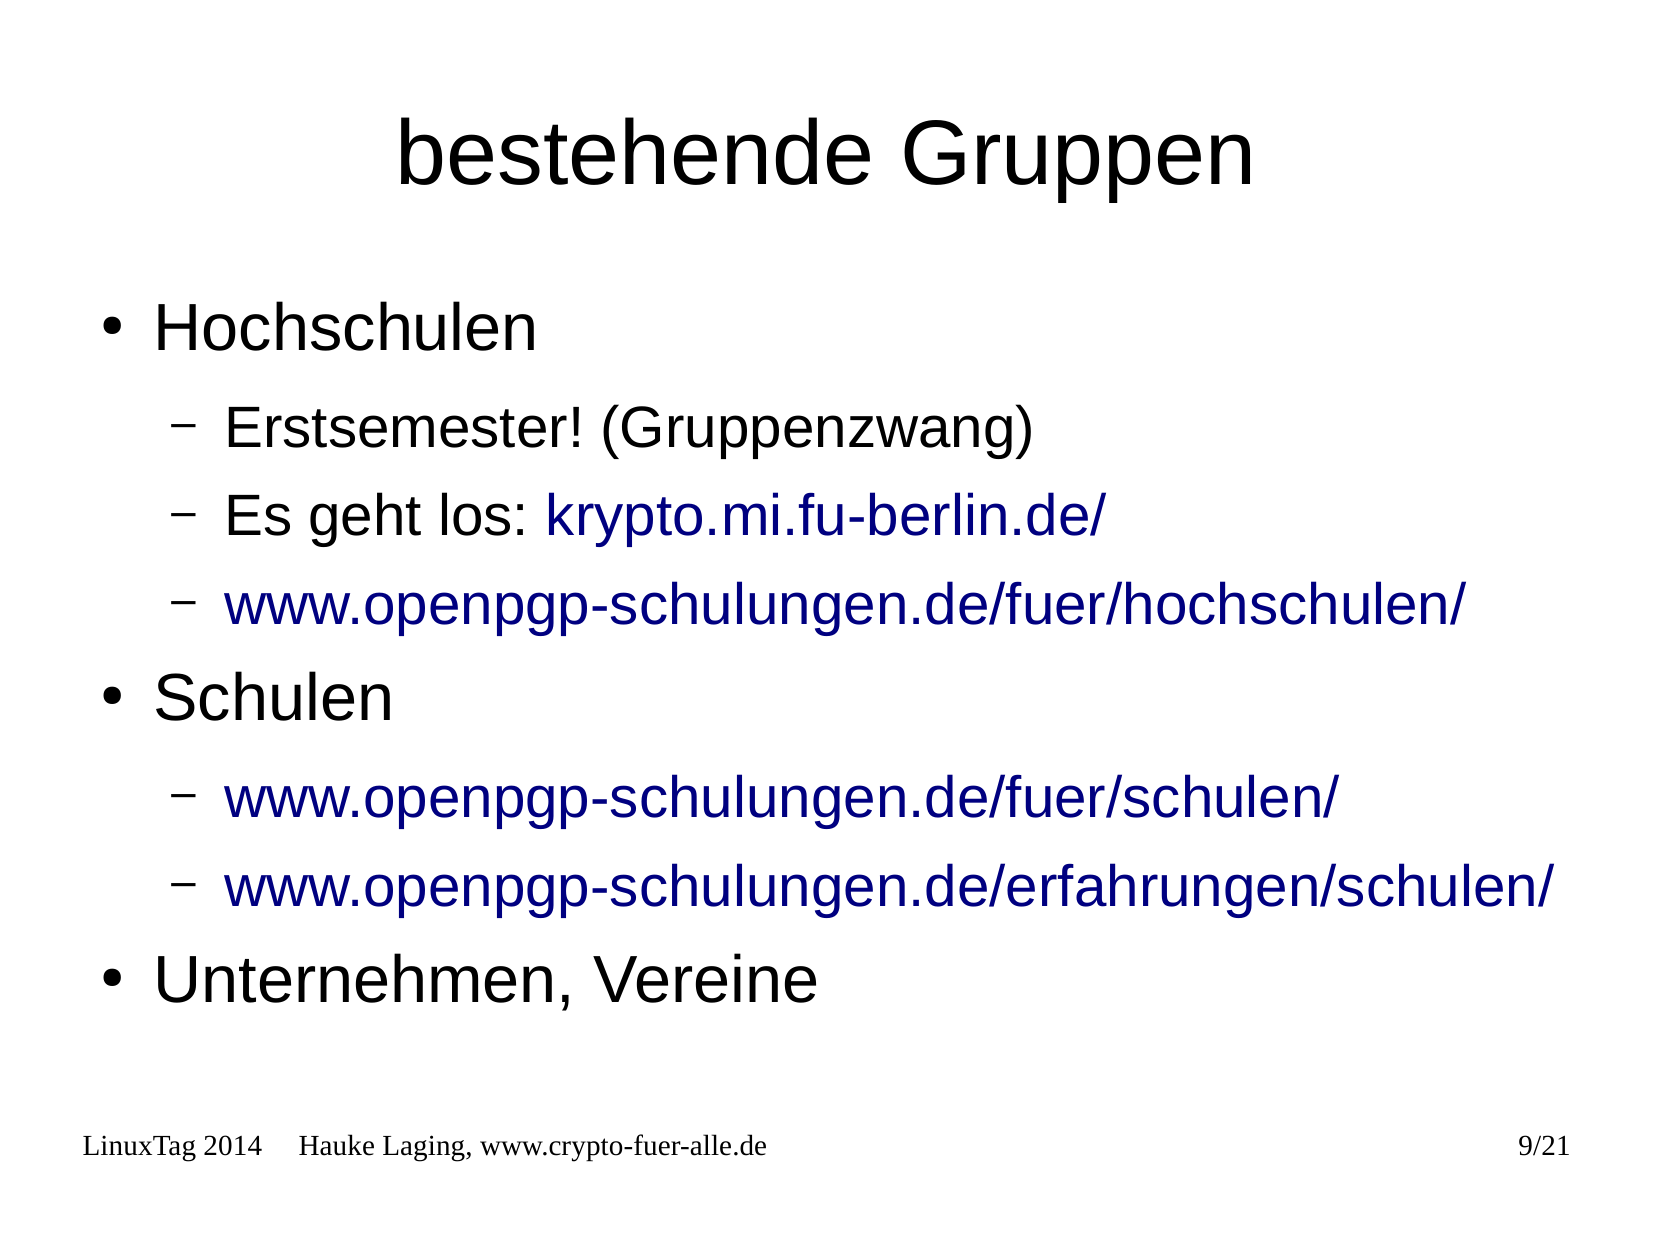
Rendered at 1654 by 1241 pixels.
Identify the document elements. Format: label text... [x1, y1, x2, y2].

list Hochschulen Erstsemester! (Gruppenzwang) Es geht los: krypto.mi.fu-berlin.de/ www.openpgp-schulungen.de/fuer/hochschulen/ Schulen www.openpgp-schulungen.de/fuer/schulen/ www.openpgp-schulungen.de/erfahrungen/schulen/ Unternehmen, Vereine [82, 290, 1571, 1109]
title bestehende Gruppen [82, 49, 1571, 257]
